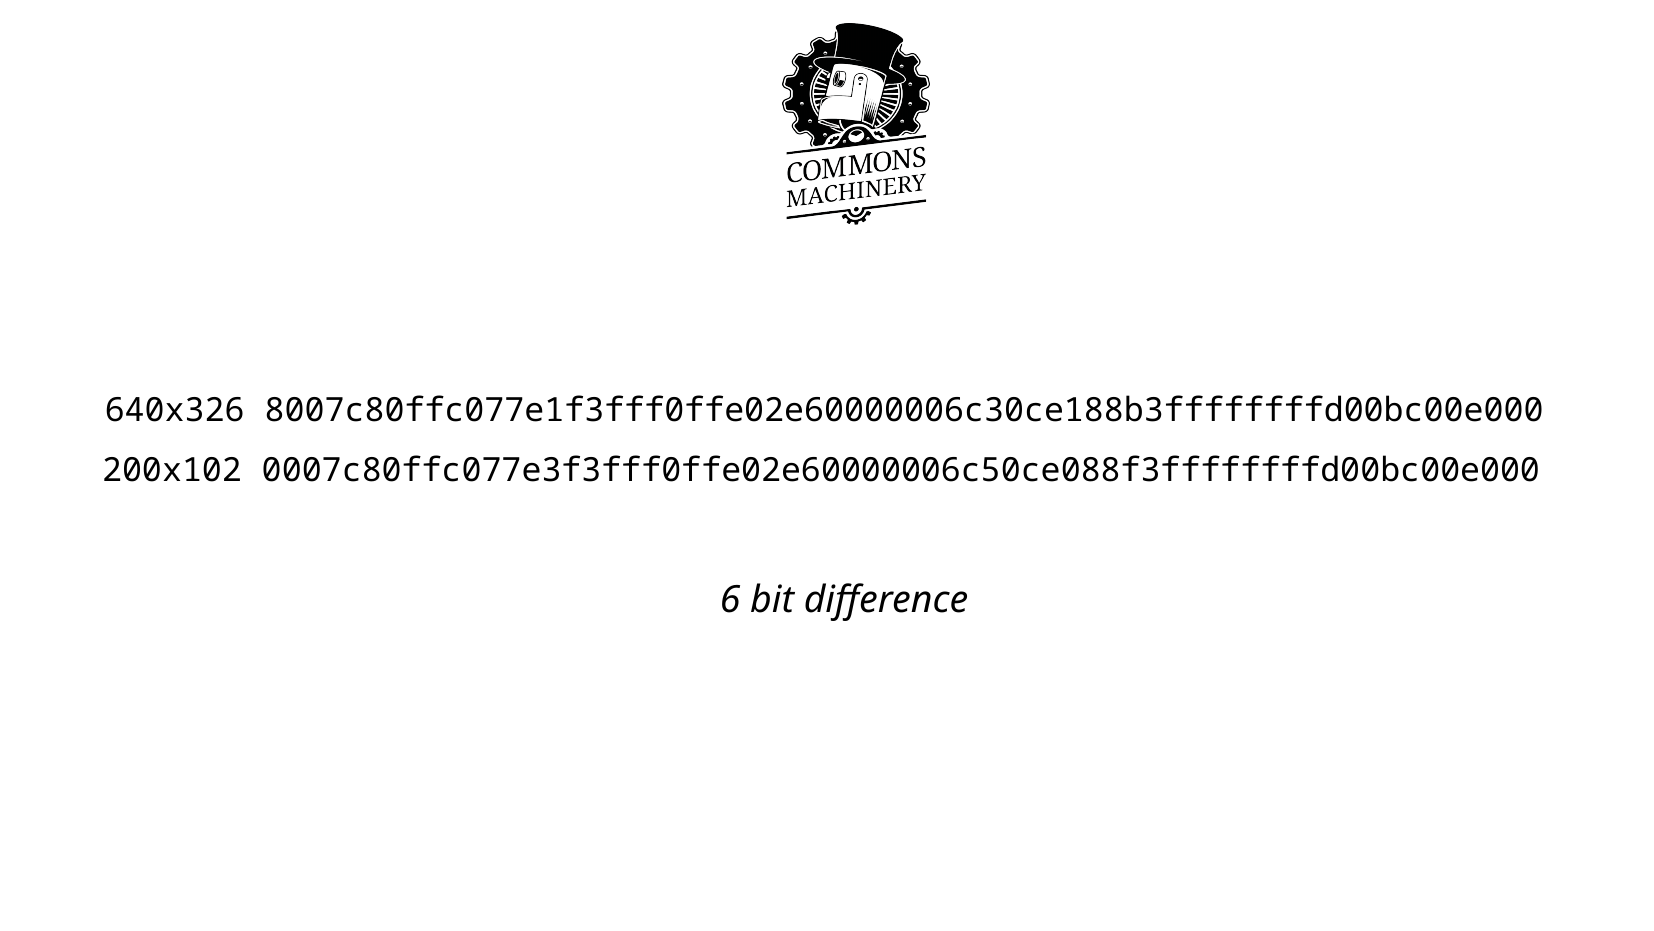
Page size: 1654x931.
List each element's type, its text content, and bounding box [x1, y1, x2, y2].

text_box 6 bit difference [705, 565, 1201, 631]
text_box 200x102 0007c80ffc077e3f3fff0ffe02e60000006c50ce088f3ffffffffd00bc00e000 [87, 438, 1573, 496]
picture [782, 23, 930, 225]
text_box 640x326 8007c80ffc077e1f3fff0ffe02e60000006c30ce188b3ffffffffd00bc00e000 [90, 378, 1571, 436]
